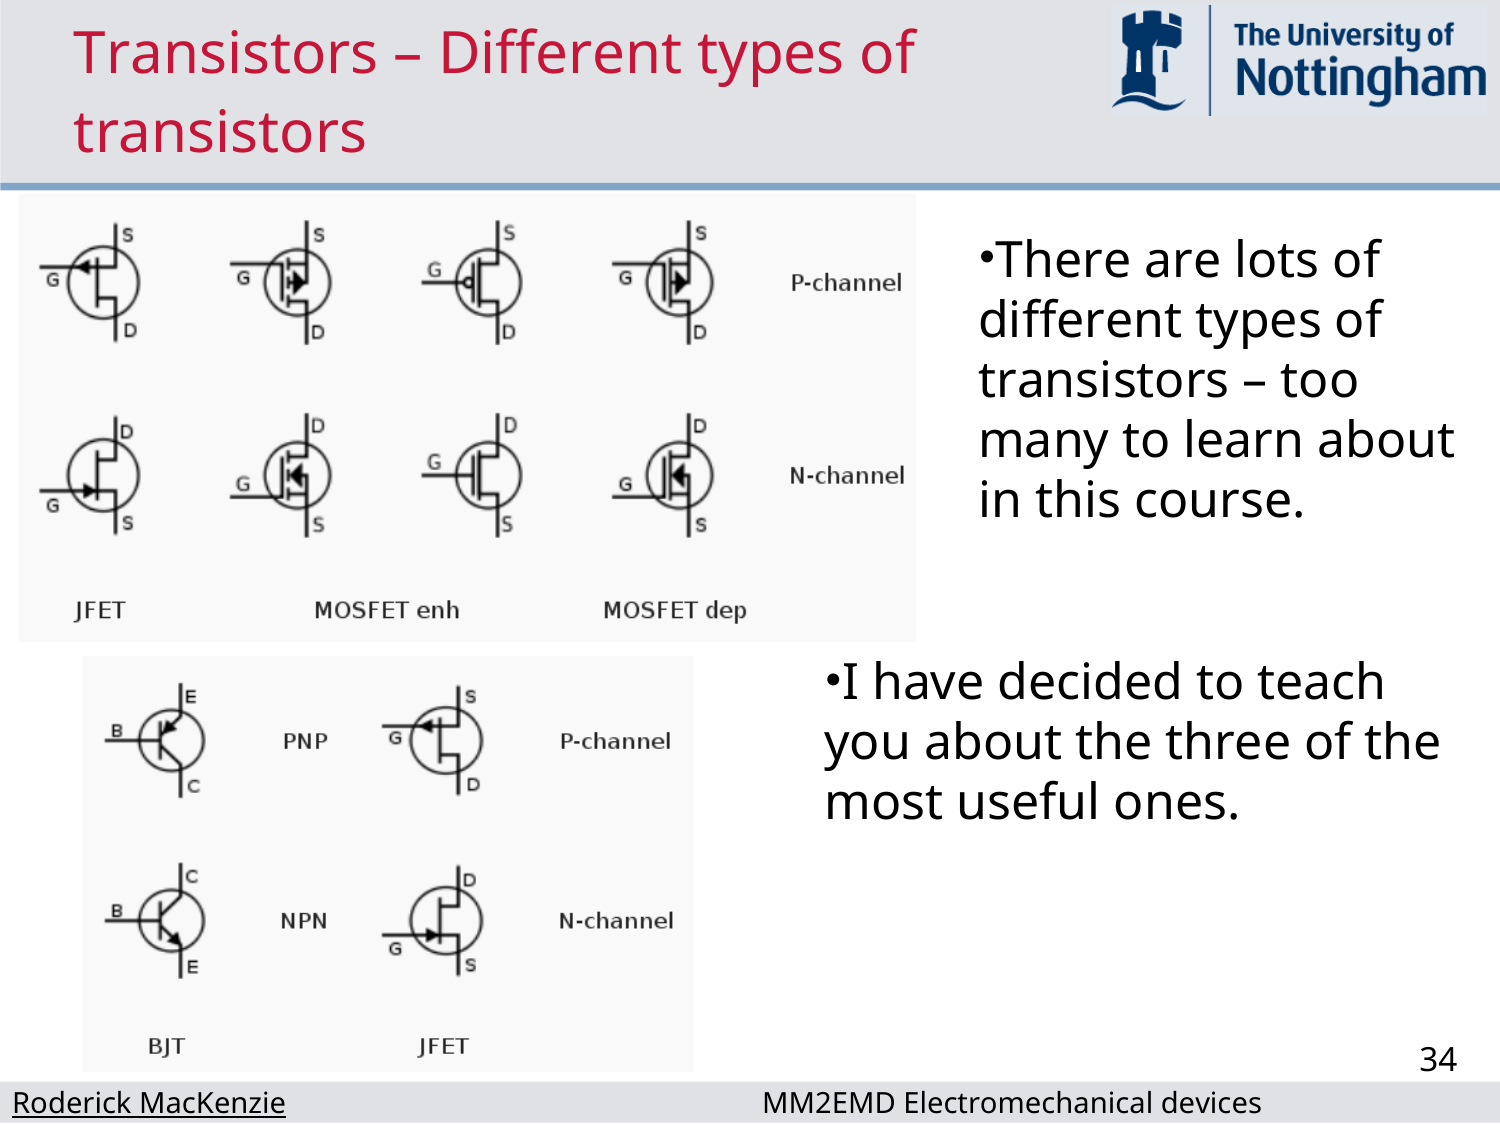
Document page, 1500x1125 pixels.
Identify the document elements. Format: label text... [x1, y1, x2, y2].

text_box There are lots of different types of transistors – too many to learn about in this course. [963, 219, 1500, 595]
title Transistors – Different types of transistors [59, 14, 1034, 166]
picture [83, 656, 693, 1072]
picture [1111, 4, 1487, 116]
picture [19, 194, 916, 642]
text_box <number> [1404, 1030, 1500, 1101]
text_box I have decided to teach you about the three of the most useful ones. [809, 641, 1476, 841]
